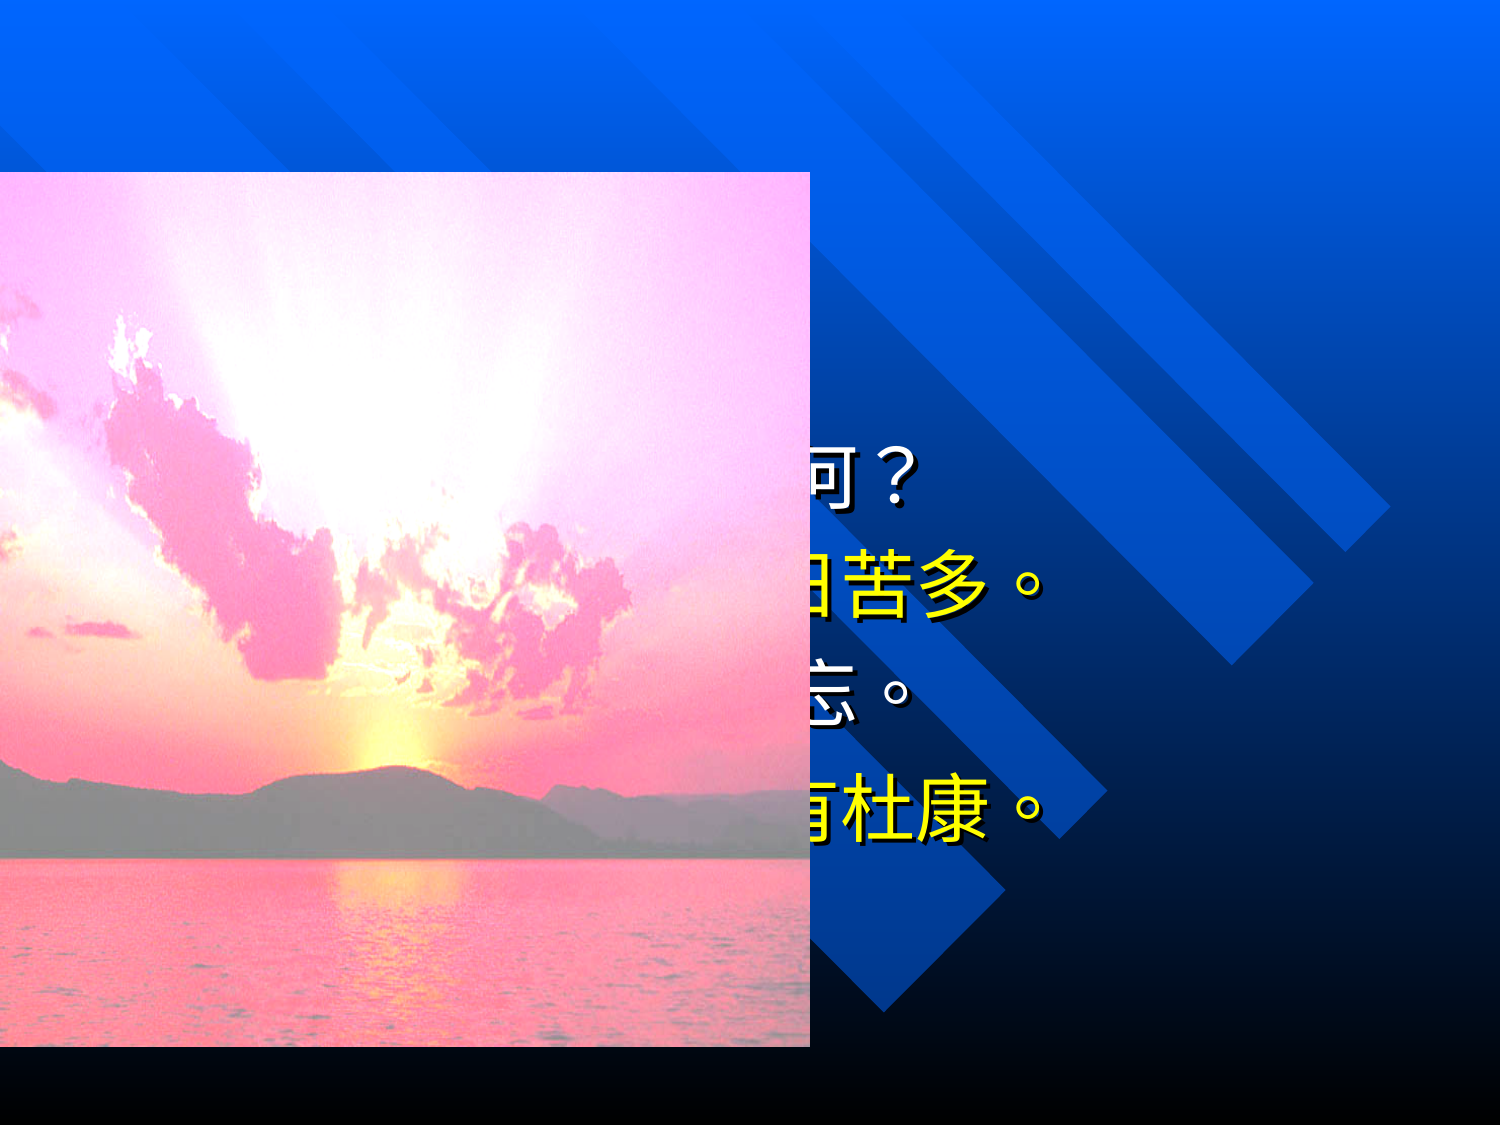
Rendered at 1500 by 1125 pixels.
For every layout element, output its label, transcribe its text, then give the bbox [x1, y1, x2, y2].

list 短 歌 行 曹 操 對酒當歌，人生几何？ 譬如朝露，去日苦多。 慨當以慷，憂思難忘。 何以解憂？唯有杜康。 [810, 172, 1435, 1000]
picture [0, 172, 810, 1047]
